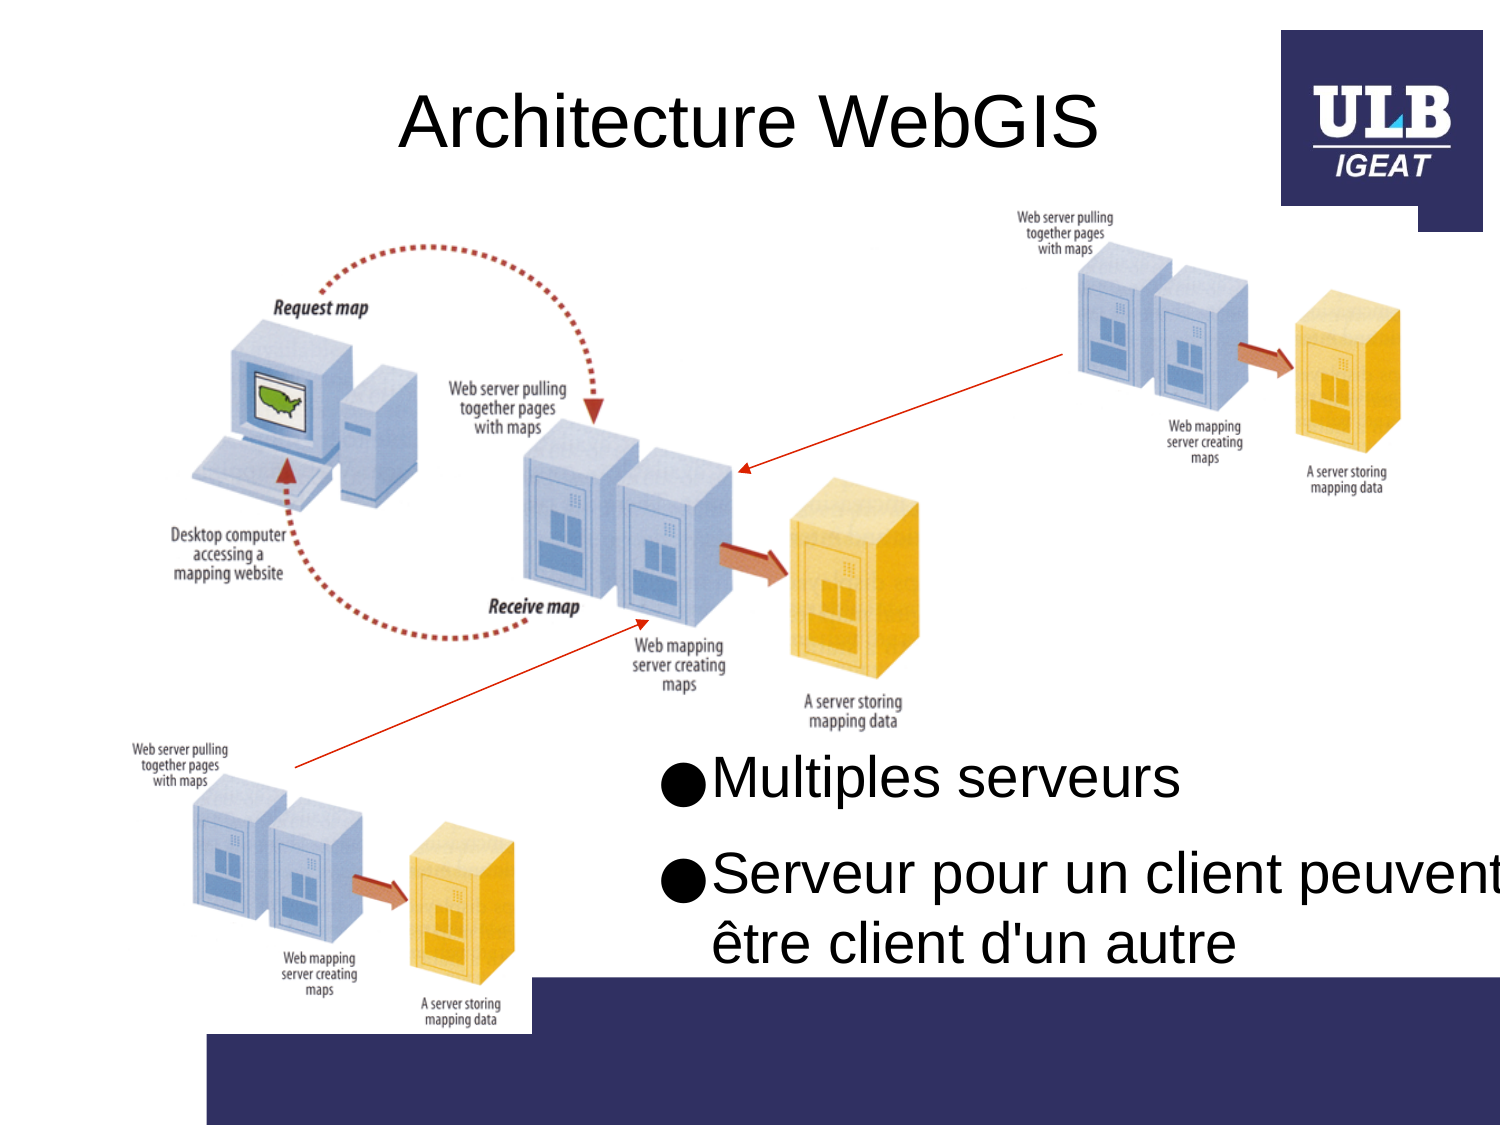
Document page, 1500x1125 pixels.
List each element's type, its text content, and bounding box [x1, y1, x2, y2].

text_box Multiples serveurs Serveur pour un client peuvent être client d'un autre [640, 739, 1500, 1035]
picture [1013, 206, 1418, 502]
picture [128, 236, 971, 1034]
text_box Architecture WebGIS [74, 0, 1425, 235]
picture [1425, 30, 1483, 232]
